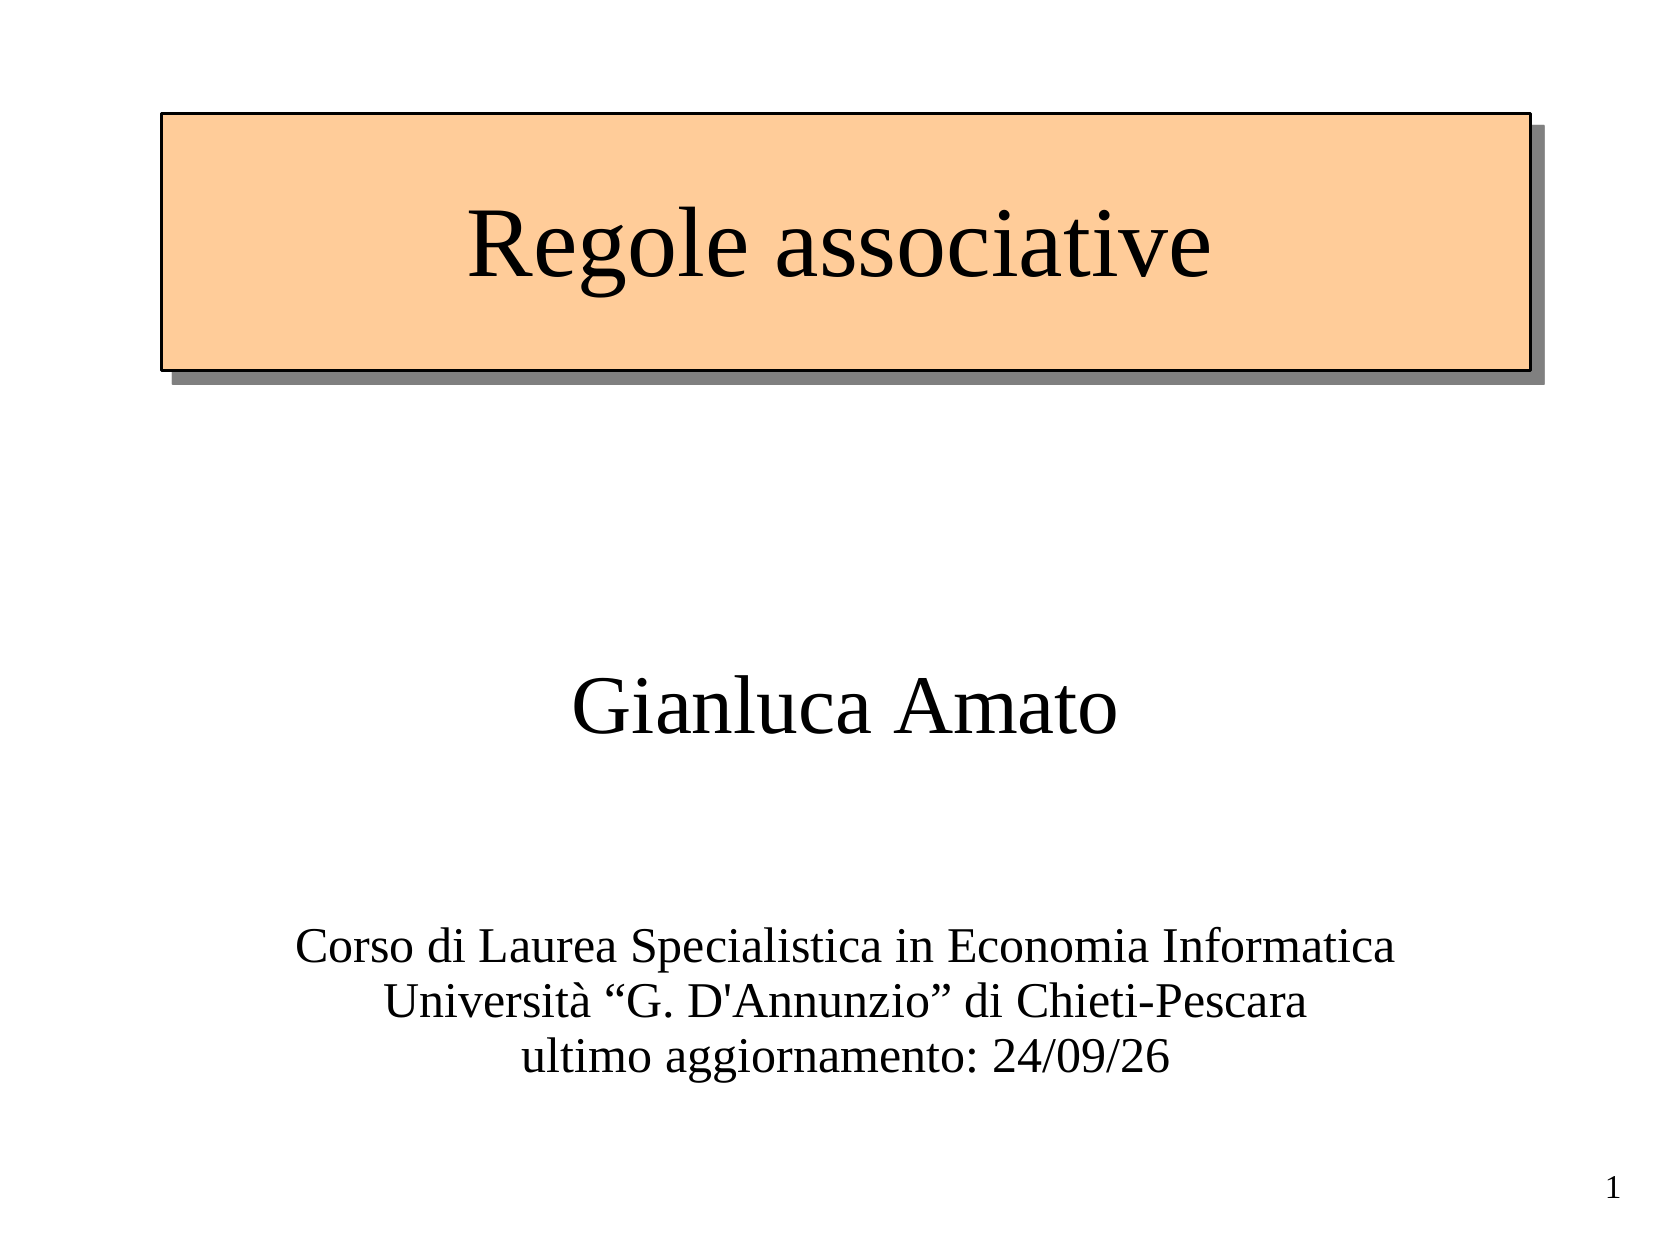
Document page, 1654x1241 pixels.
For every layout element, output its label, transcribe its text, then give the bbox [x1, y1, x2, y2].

text_box Regole associative [161, 113, 1531, 371]
text_box Gianluca Amato Corso di Laurea Specialistica in Economia Informatica Università “G. D'Annunzio” di Chieti-Pescara ultimo aggiornamento: 24/04/09 [250, 659, 1443, 1084]
